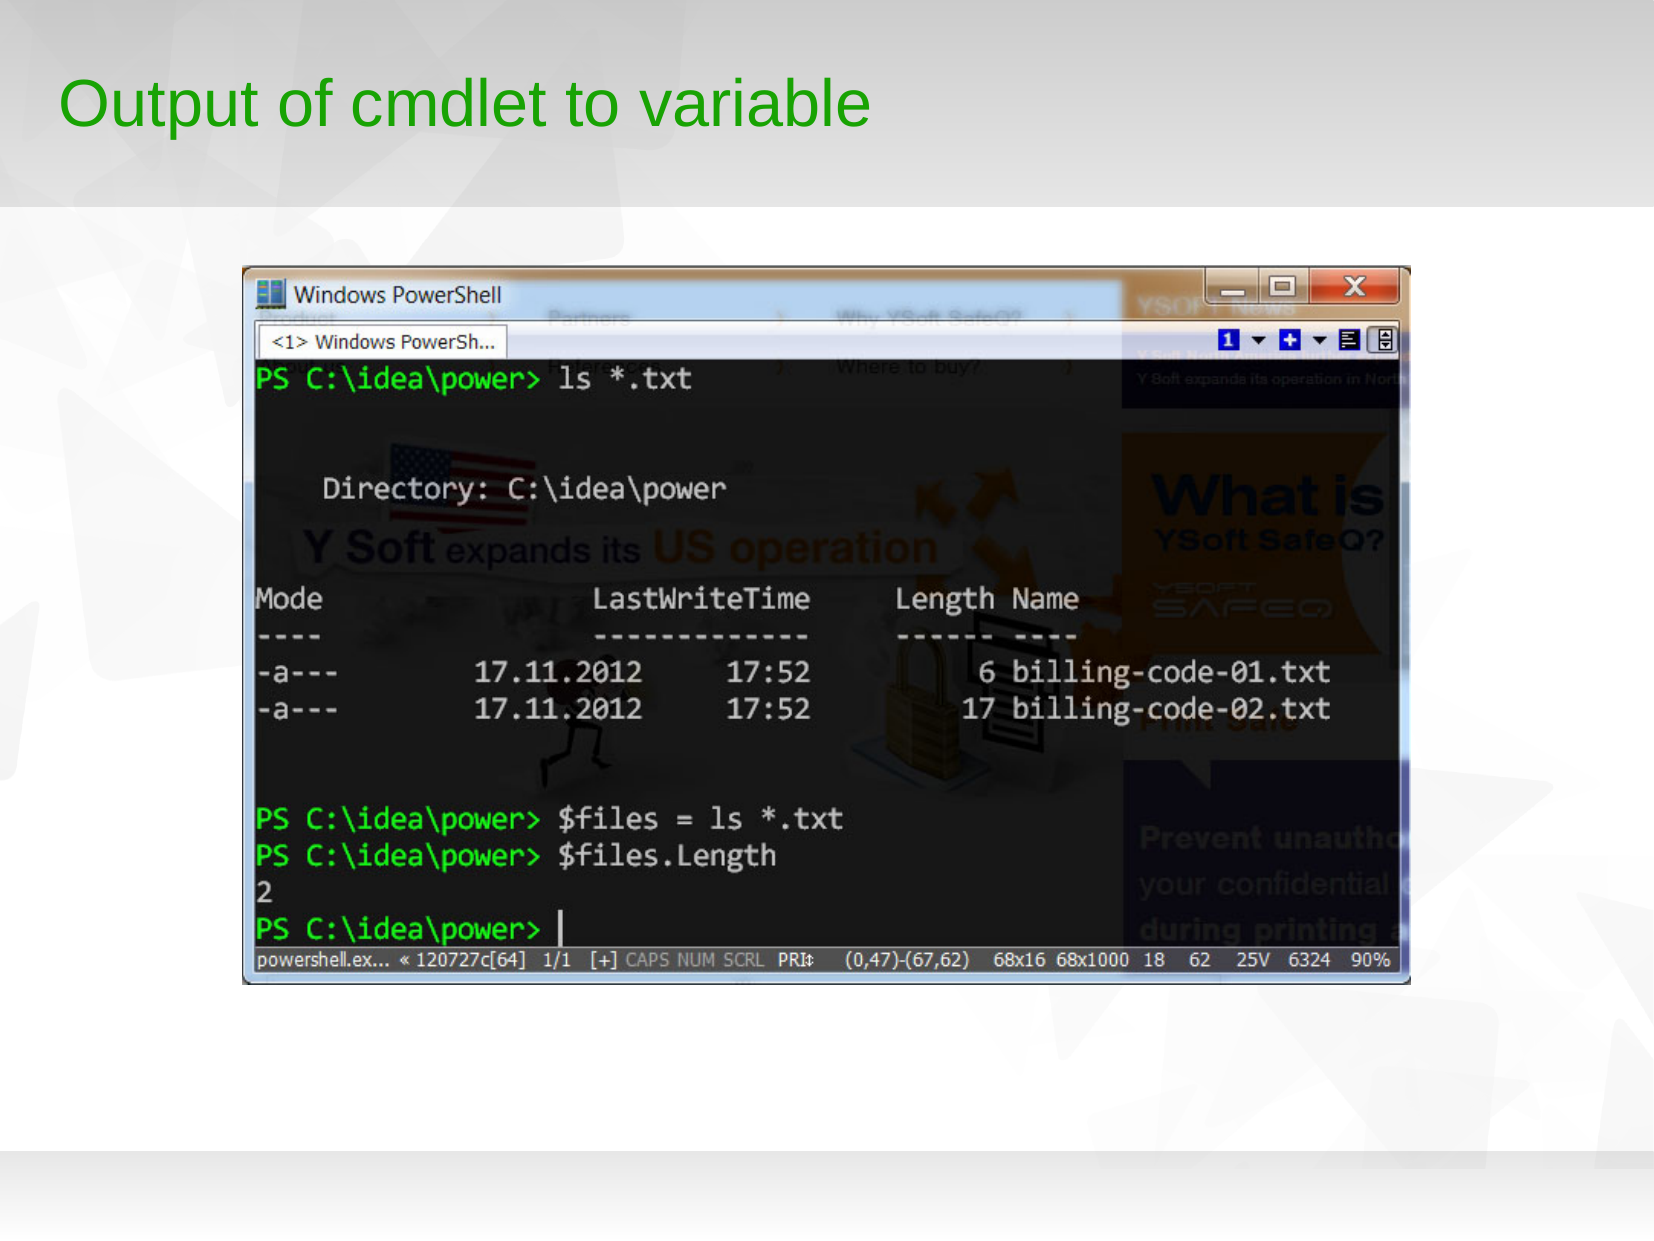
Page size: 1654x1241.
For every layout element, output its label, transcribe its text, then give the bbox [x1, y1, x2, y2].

title Output of cmdlet to variable [59, 29, 1595, 178]
picture [0, 0, 1654, 1169]
